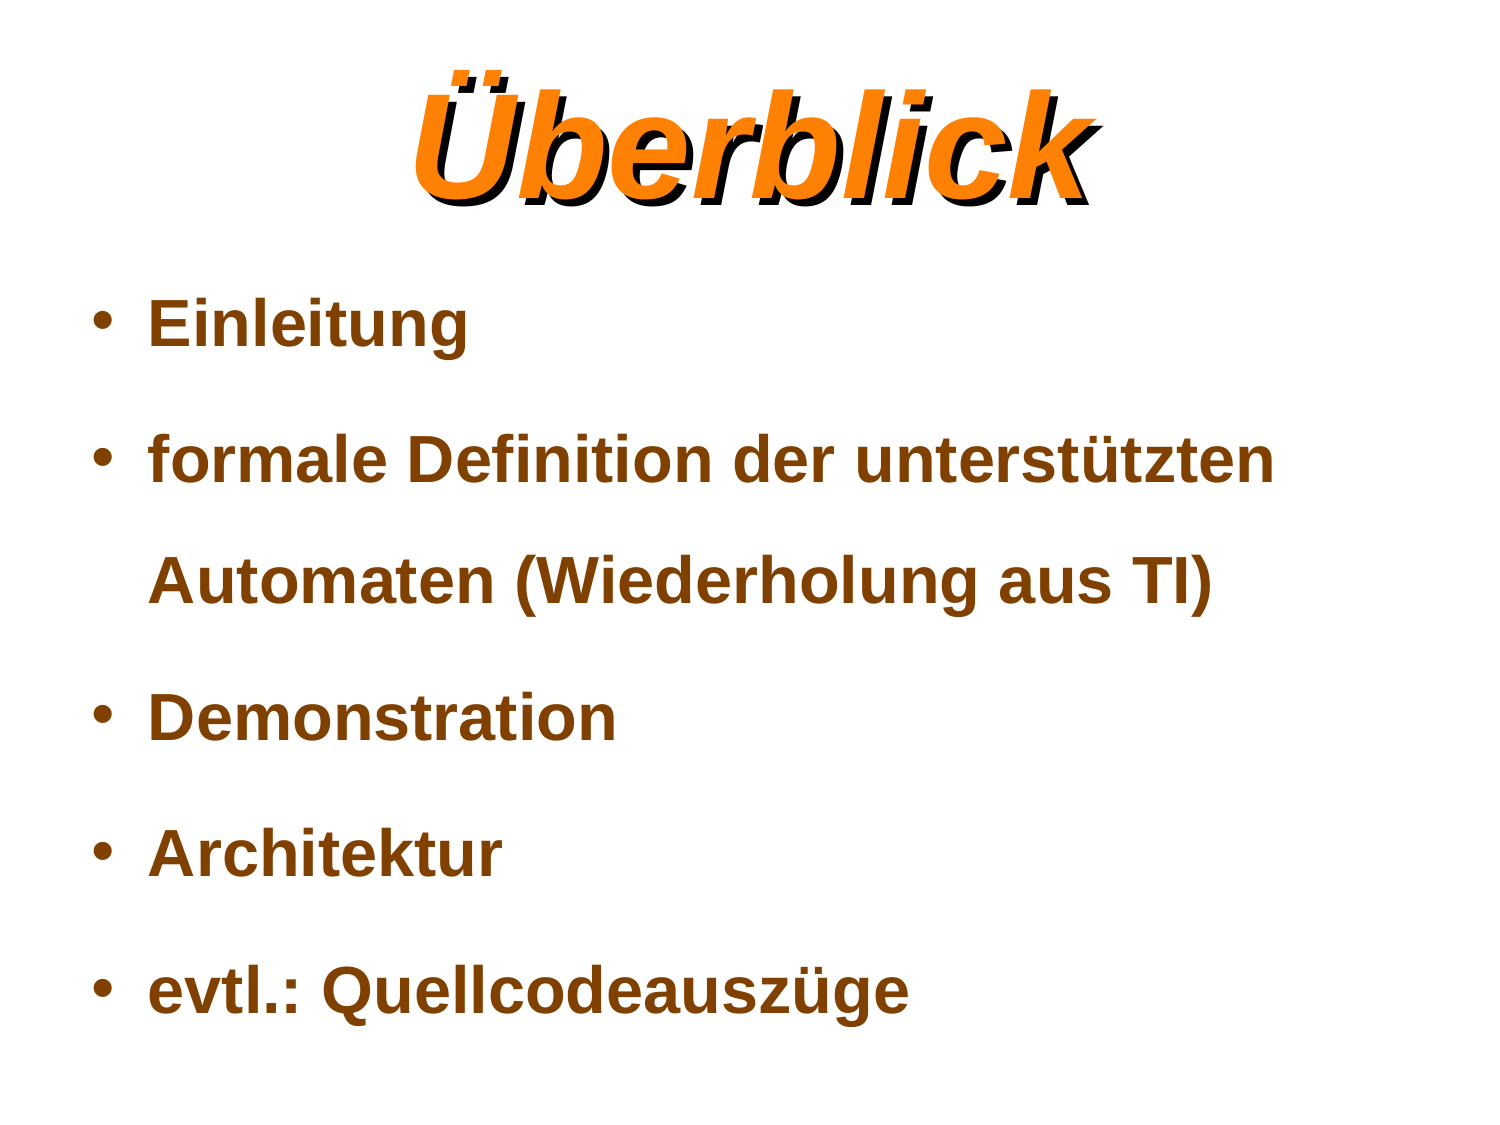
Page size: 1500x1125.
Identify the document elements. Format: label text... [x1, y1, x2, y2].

list Einleitung formale Definition der unterstützten Automaten (Wiederholung aus TI) Demonstration Architektur evtl.: Quellcodeauszüge [76, 231, 1427, 1064]
title Überblick [75, 41, 1426, 237]
